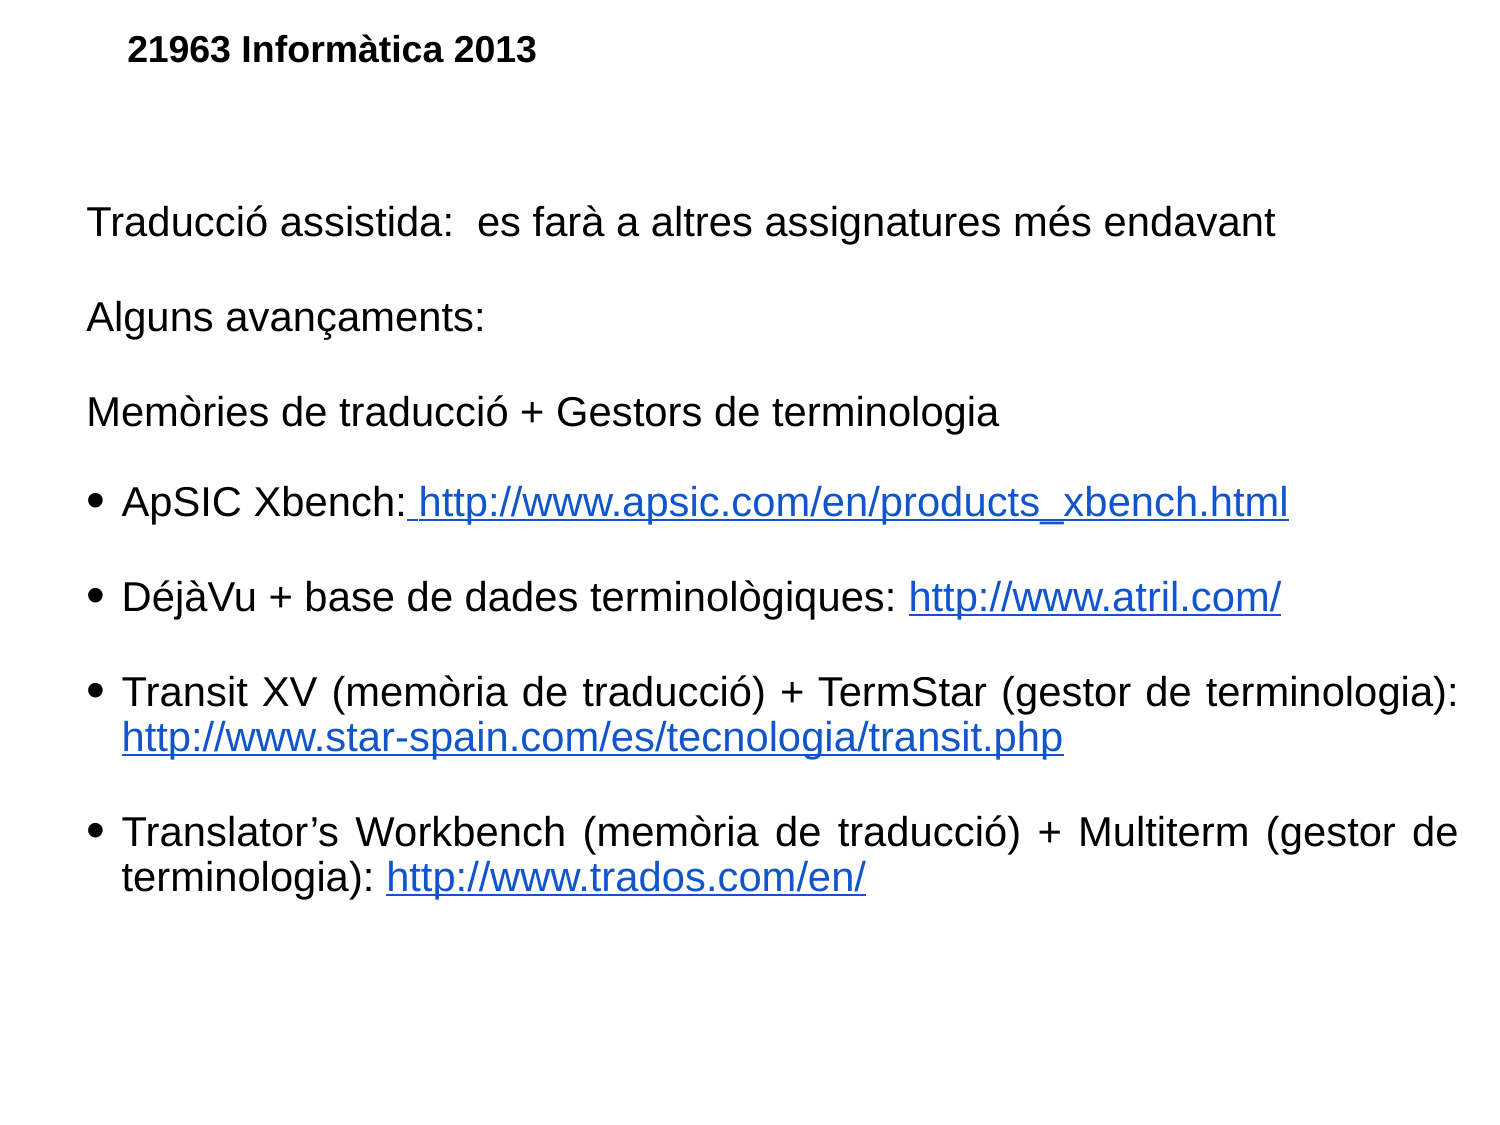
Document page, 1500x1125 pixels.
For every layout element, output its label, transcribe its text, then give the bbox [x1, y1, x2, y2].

text_box 21963 Informàtica 2013 [112, 20, 1388, 53]
text_box Traducció assistida: es farà a altres assignatures més endavant Alguns avançaments: Memòries de traducció + Gestors de terminologia ApSIC Xbench: http://www.apsic.com/en/products_xbench.html DéjàVu + base de dades terminològiques: http://www.atril.com/ Transit XV (memòria de traducció) + TermStar (gestor de terminologia): http://www.star-spain.com/es/tecnologia/transit.php Translator’s Workbench (memòria de traducció) + Multiterm (gestor de terminologia): http://www.trados.com/en/ [71, 53, 1475, 1048]
